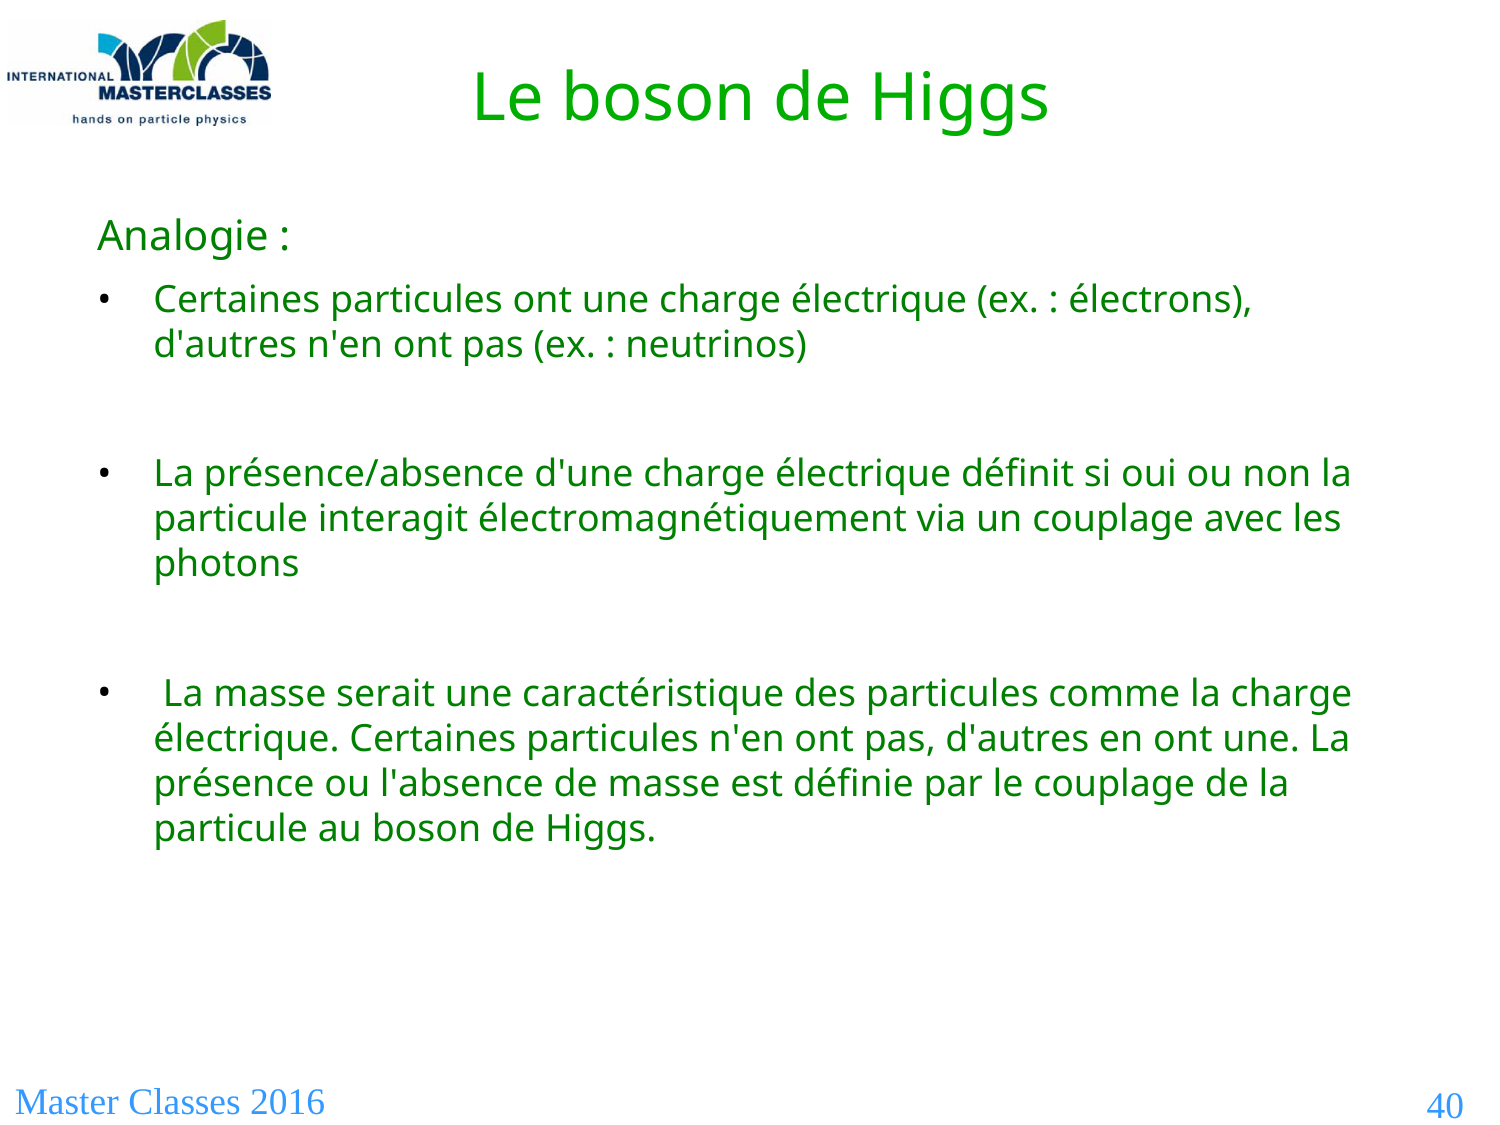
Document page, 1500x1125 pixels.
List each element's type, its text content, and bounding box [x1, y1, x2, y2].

list Analogie : Certaines particules ont une charge électrique (ex. : électrons), d'autres n'en ont pas (ex. : neutrinos) La présence/absence d'une charge électrique définit si oui ou non la particule interagit électromagnétiquement via un couplage avec les photons La masse serait une caractéristique des particules comme la charge électrique. Certaines particules n'en ont pas, d'autres en ont une. La présence ou l'absence de masse est définie par le couplage de la particule au boson de Higgs. [82, 200, 1406, 1087]
picture [2, 10, 259, 130]
title Le boson de Higgs [259, 0, 1263, 188]
